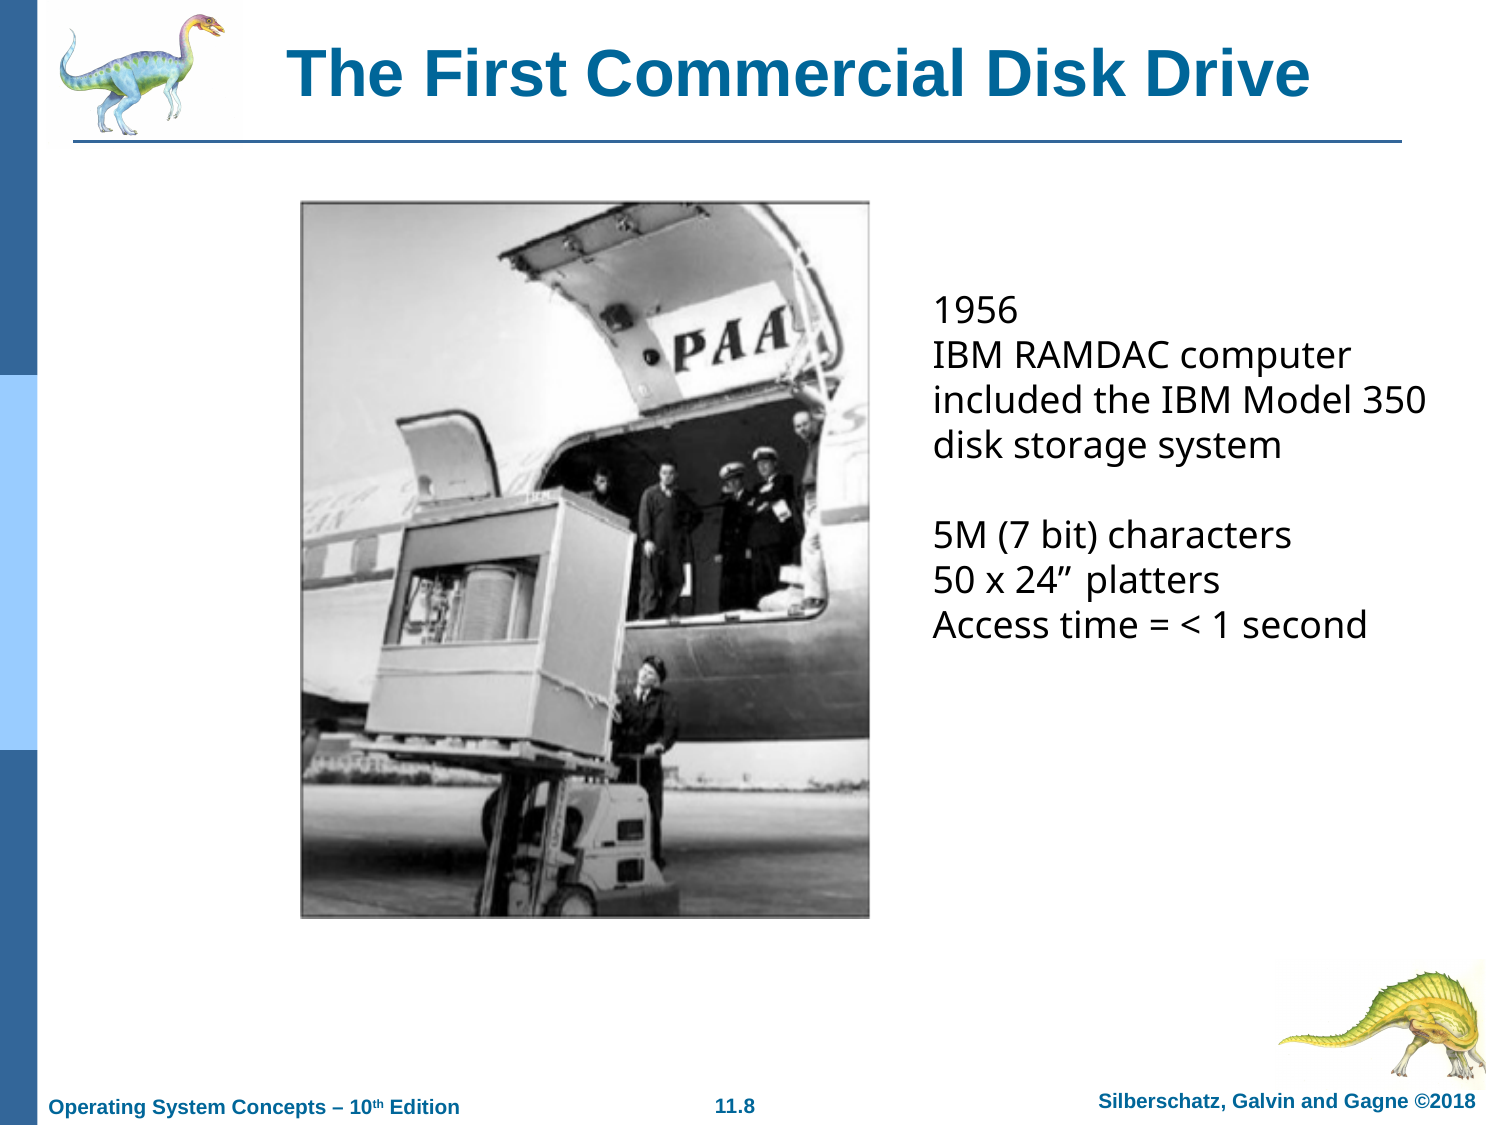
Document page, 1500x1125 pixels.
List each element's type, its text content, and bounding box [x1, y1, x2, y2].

picture [46, 0, 243, 149]
picture [300, 199, 872, 919]
title The First Commercial Disk Drive [124, 23, 1475, 118]
picture [1275, 959, 1486, 1090]
picture [1415, 1093, 1423, 1098]
text_box 1956 IBM RAMDAC computer included the IBM Model 350 disk storage system 5M (7 bit) characters 50 x 24” platters Access time = < 1 second [917, 278, 1464, 699]
